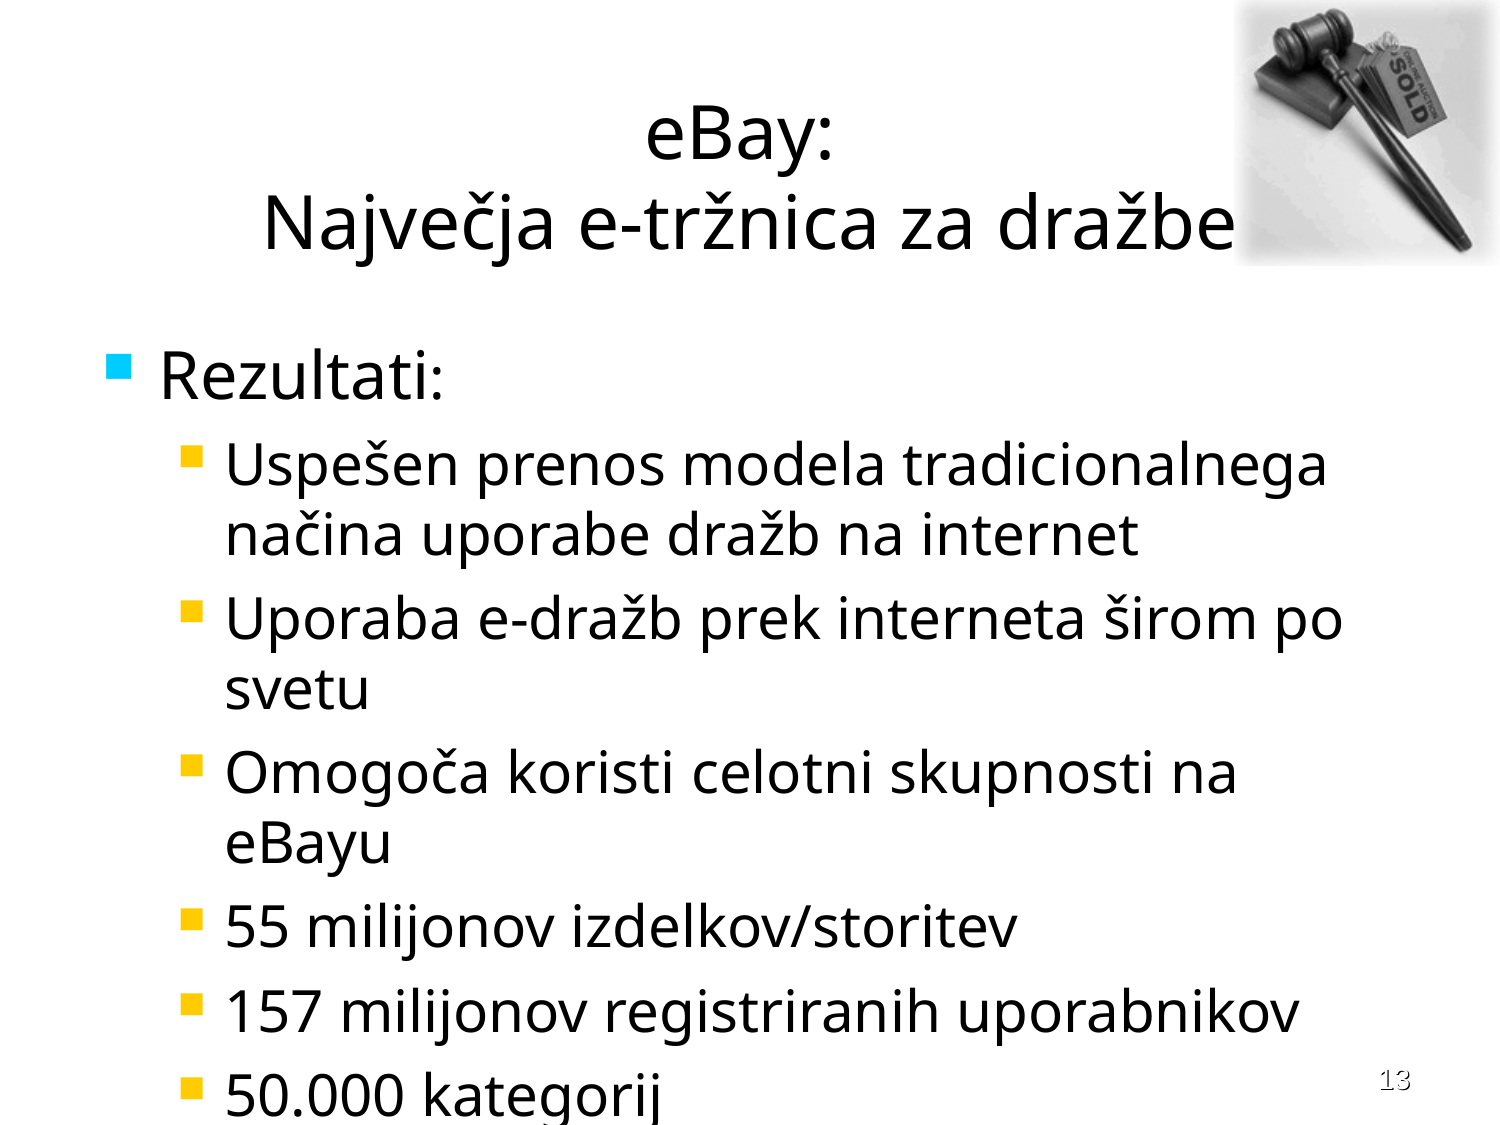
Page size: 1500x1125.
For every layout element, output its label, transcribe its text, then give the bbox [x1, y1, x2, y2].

list Rezultati: Uspešen prenos modela tradicionalnega načina uporabe dražb na internet Uporaba e-dražb prek interneta širom po svetu Omogoča koristi celotni skupnosti na eBayu 55 milijonov izdelkov/storitev 157 milijonov registriranih uporabnikov 50.000 kategorij [87, 324, 1413, 1051]
picture [1234, 0, 1500, 266]
text_box <number> [1074, 1024, 1426, 1103]
title eBay: Največja e-tržnica za dražbe [75, 62, 1426, 288]
